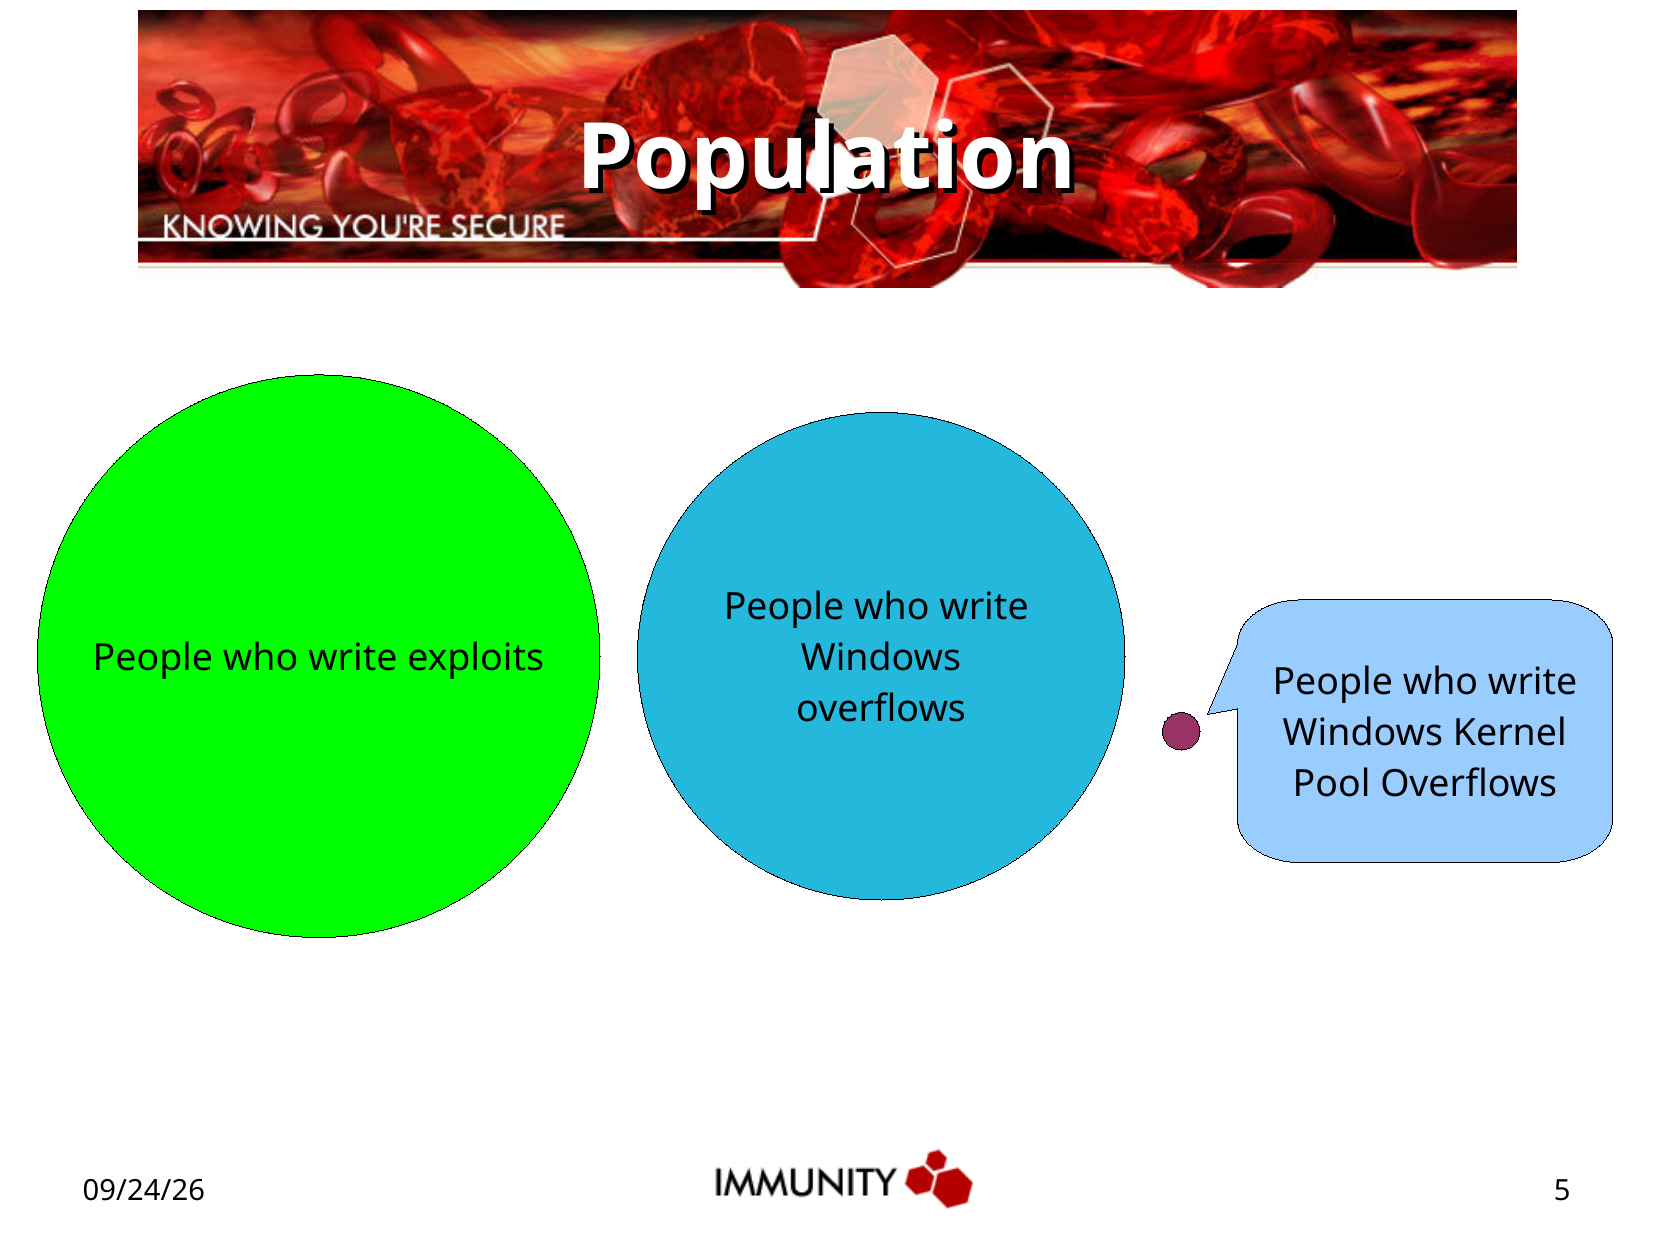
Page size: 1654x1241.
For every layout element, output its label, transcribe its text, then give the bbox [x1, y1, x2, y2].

text_box People who write Windows overflows [637, 412, 1126, 901]
picture [138, 10, 1517, 56]
picture [694, 1130, 984, 1235]
picture [138, 250, 1517, 288]
text_box [1162, 712, 1201, 751]
text_box People who write Windows Kernel Pool Overflows [1207, 599, 1613, 863]
title Population [82, 56, 1571, 250]
text_box People who write exploits [37, 374, 601, 938]
